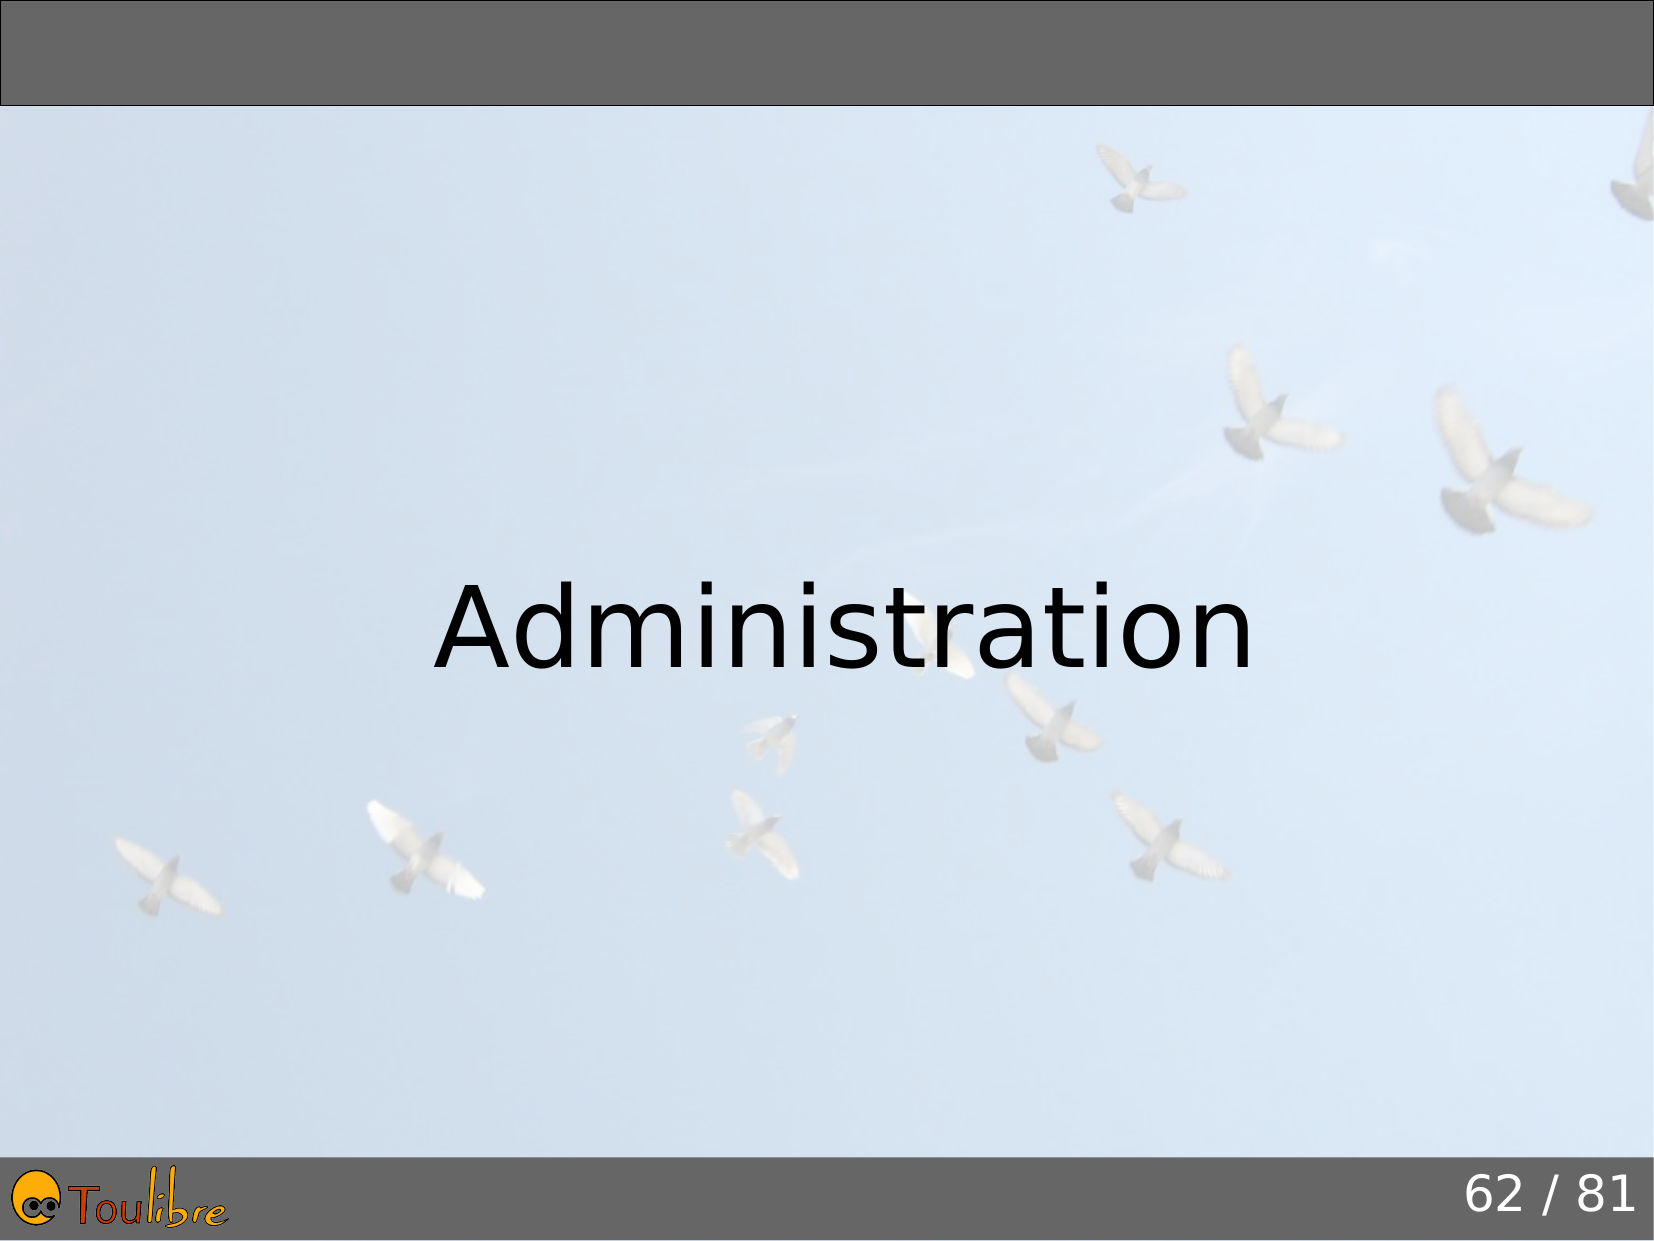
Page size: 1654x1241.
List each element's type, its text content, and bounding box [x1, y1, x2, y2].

picture [11, 1165, 229, 1228]
subtitle Administration [47, 165, 1609, 1091]
